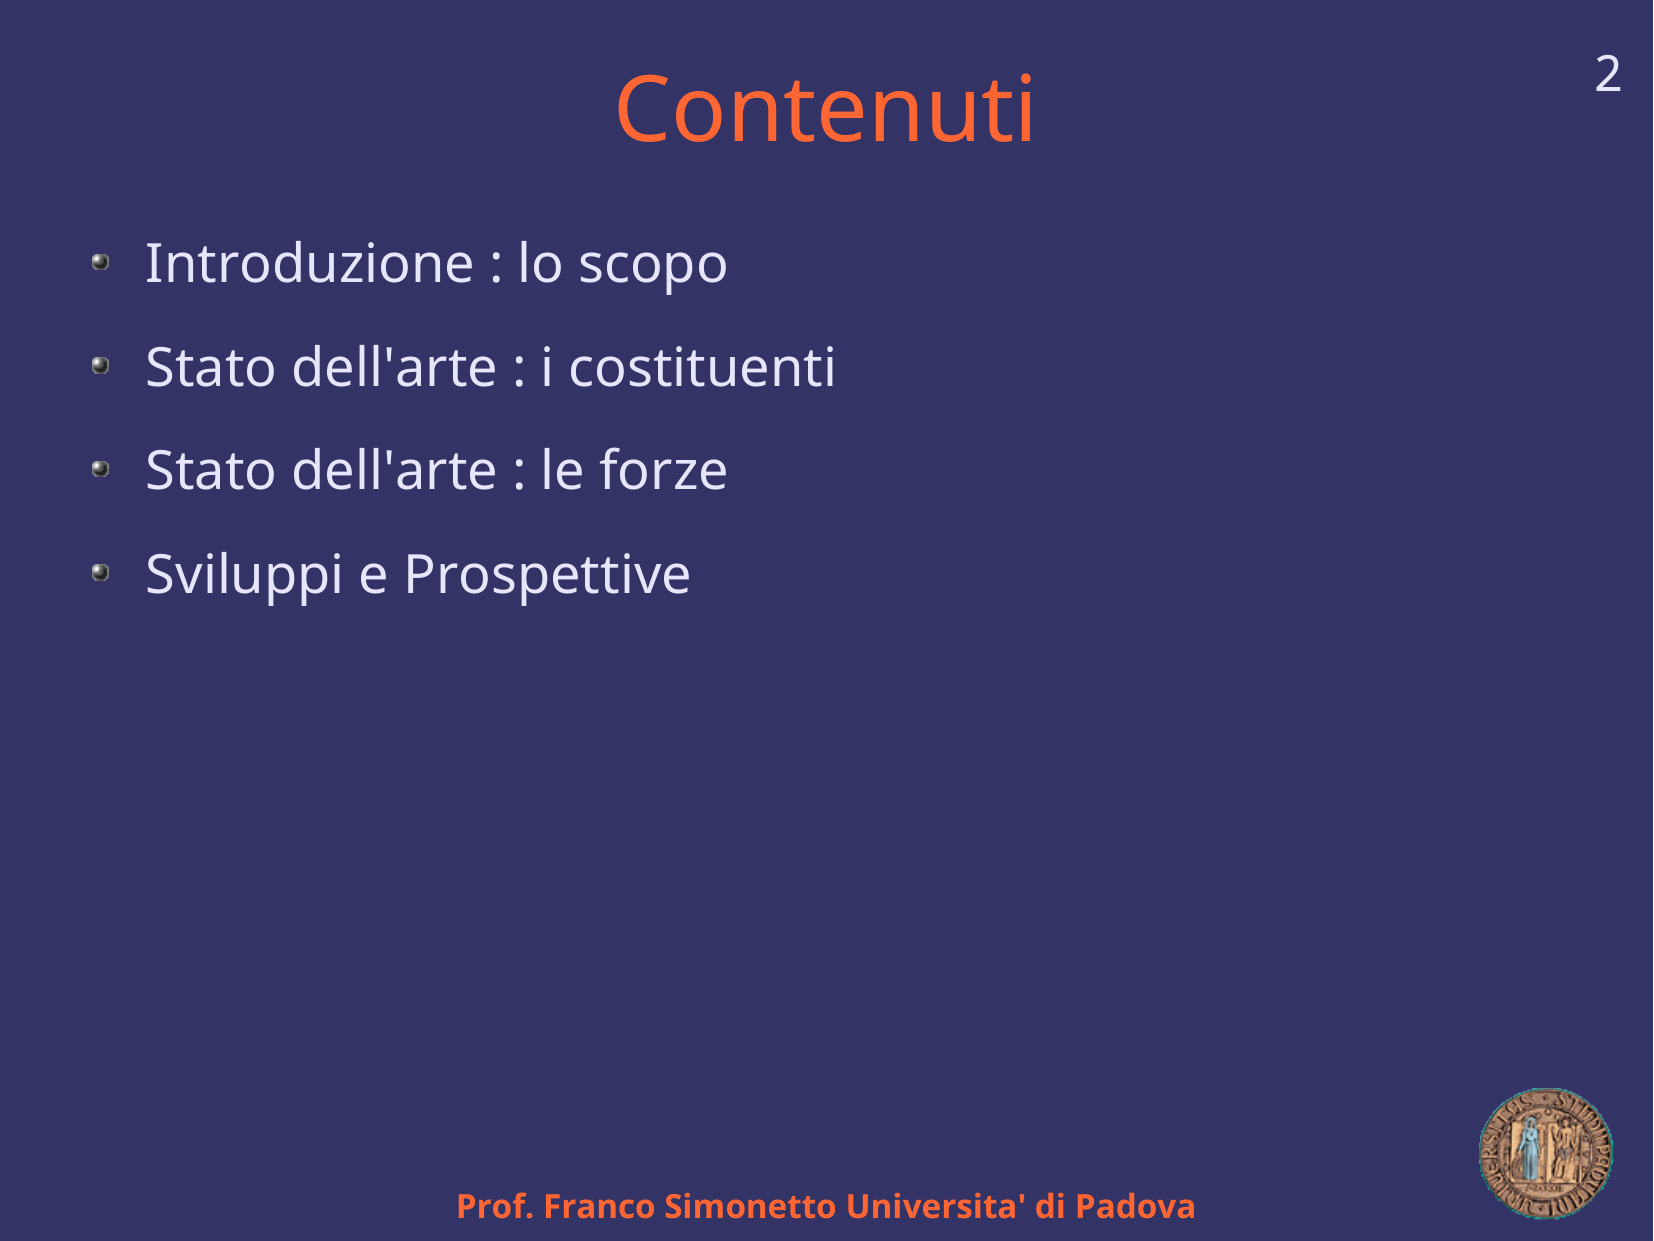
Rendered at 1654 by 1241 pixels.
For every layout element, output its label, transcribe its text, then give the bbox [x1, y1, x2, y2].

title Contenuti [82, 55, 1571, 156]
list Introduzione : lo scopo Stato dell'arte : i costituenti Stato dell'arte : le forze Sviluppi e Prospettive [75, 225, 1563, 863]
picture [1479, 1087, 1613, 1221]
